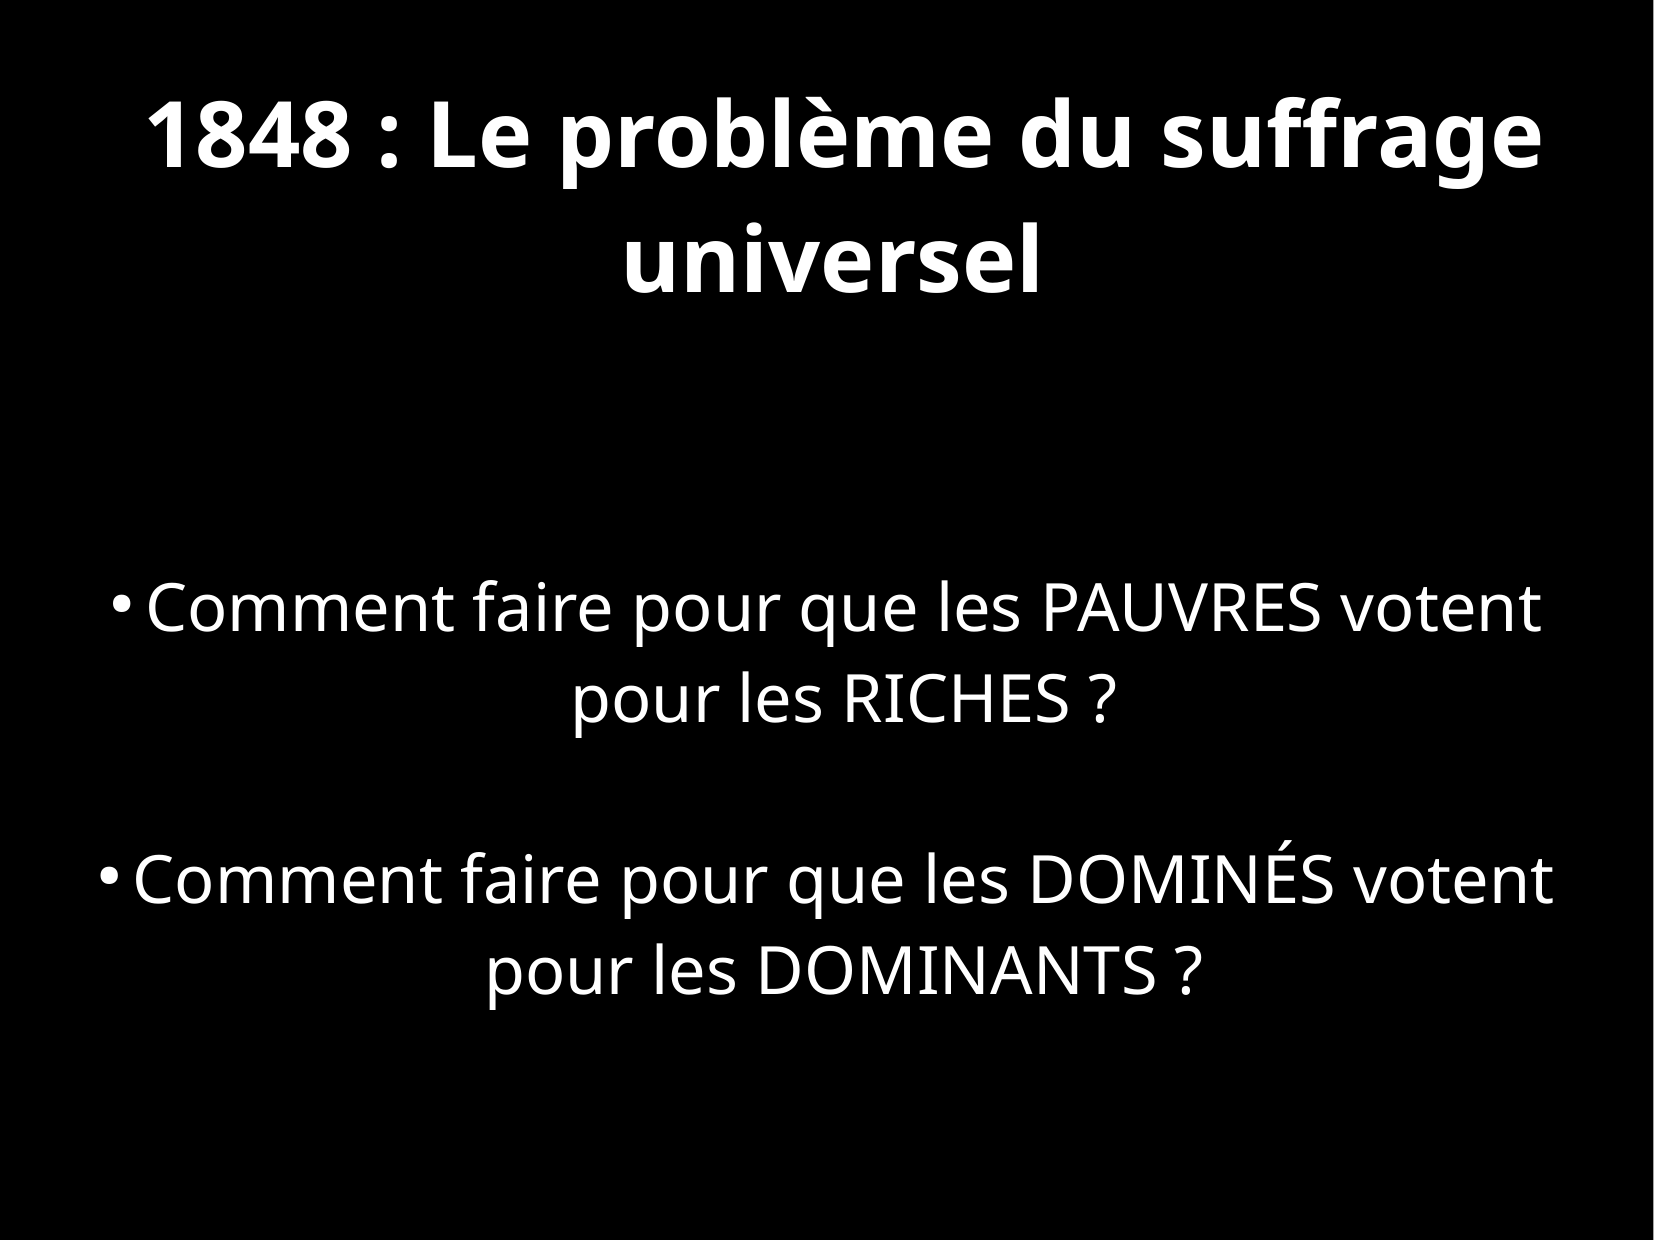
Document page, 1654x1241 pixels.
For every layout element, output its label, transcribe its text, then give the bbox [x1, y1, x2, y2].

subtitle Comment faire pour que les PAUVRES votent pour les RICHES ? Comment faire pour que les DOMINÉS votent pour les DOMINANTS ? [82, 383, 1571, 918]
title 1848 : Le problème du suffrage universel [88, 7, 1577, 381]
